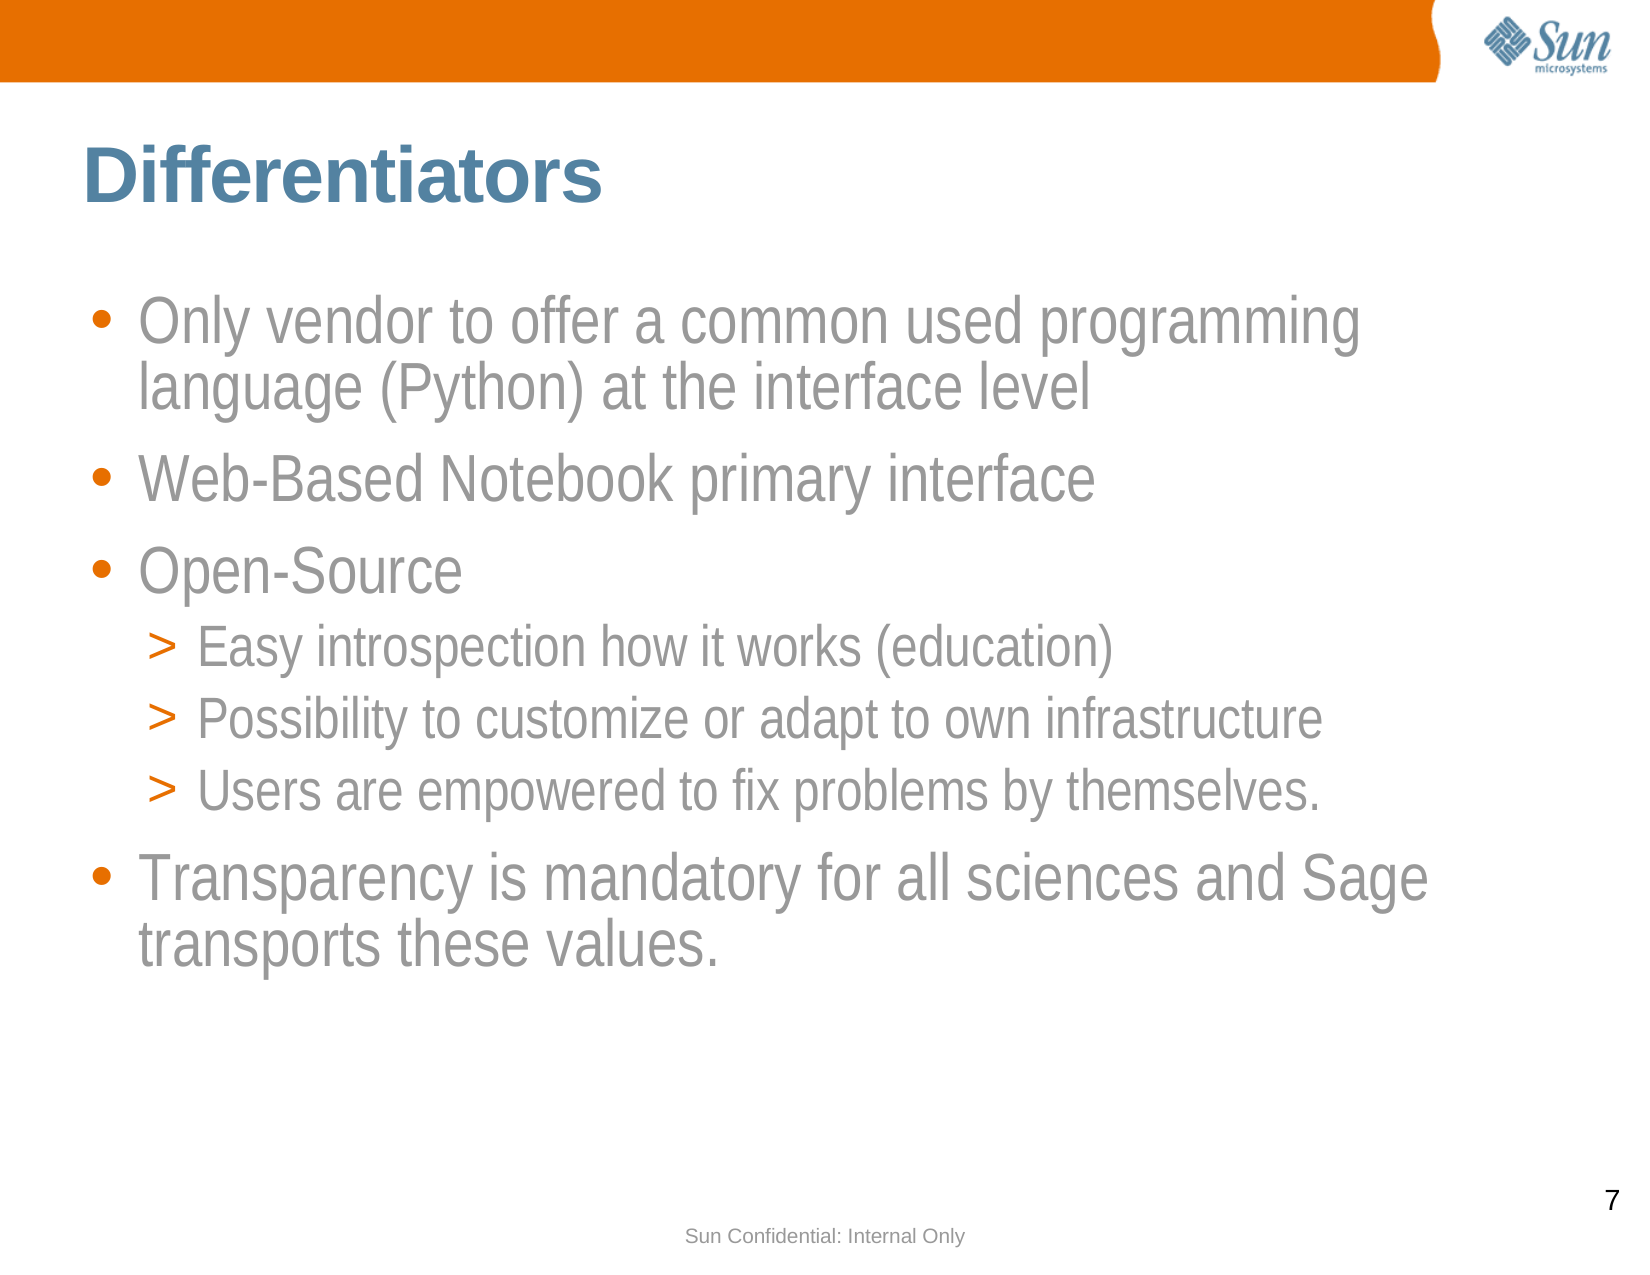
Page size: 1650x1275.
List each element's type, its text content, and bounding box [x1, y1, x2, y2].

list Only vendor to offer a common used programming language (Python) at the interface level Web-Based Notebook primary interface Open-Source Easy introspection how it works (education) Possibility to customize or adapt to own infrastructure Users are empowered to fix problems by themselves. Transparency is mandatory for all sciences and Sage transports these values. [70, 291, 1542, 1152]
picture [0, 0, 1650, 85]
title Differentiators [82, 139, 1581, 258]
